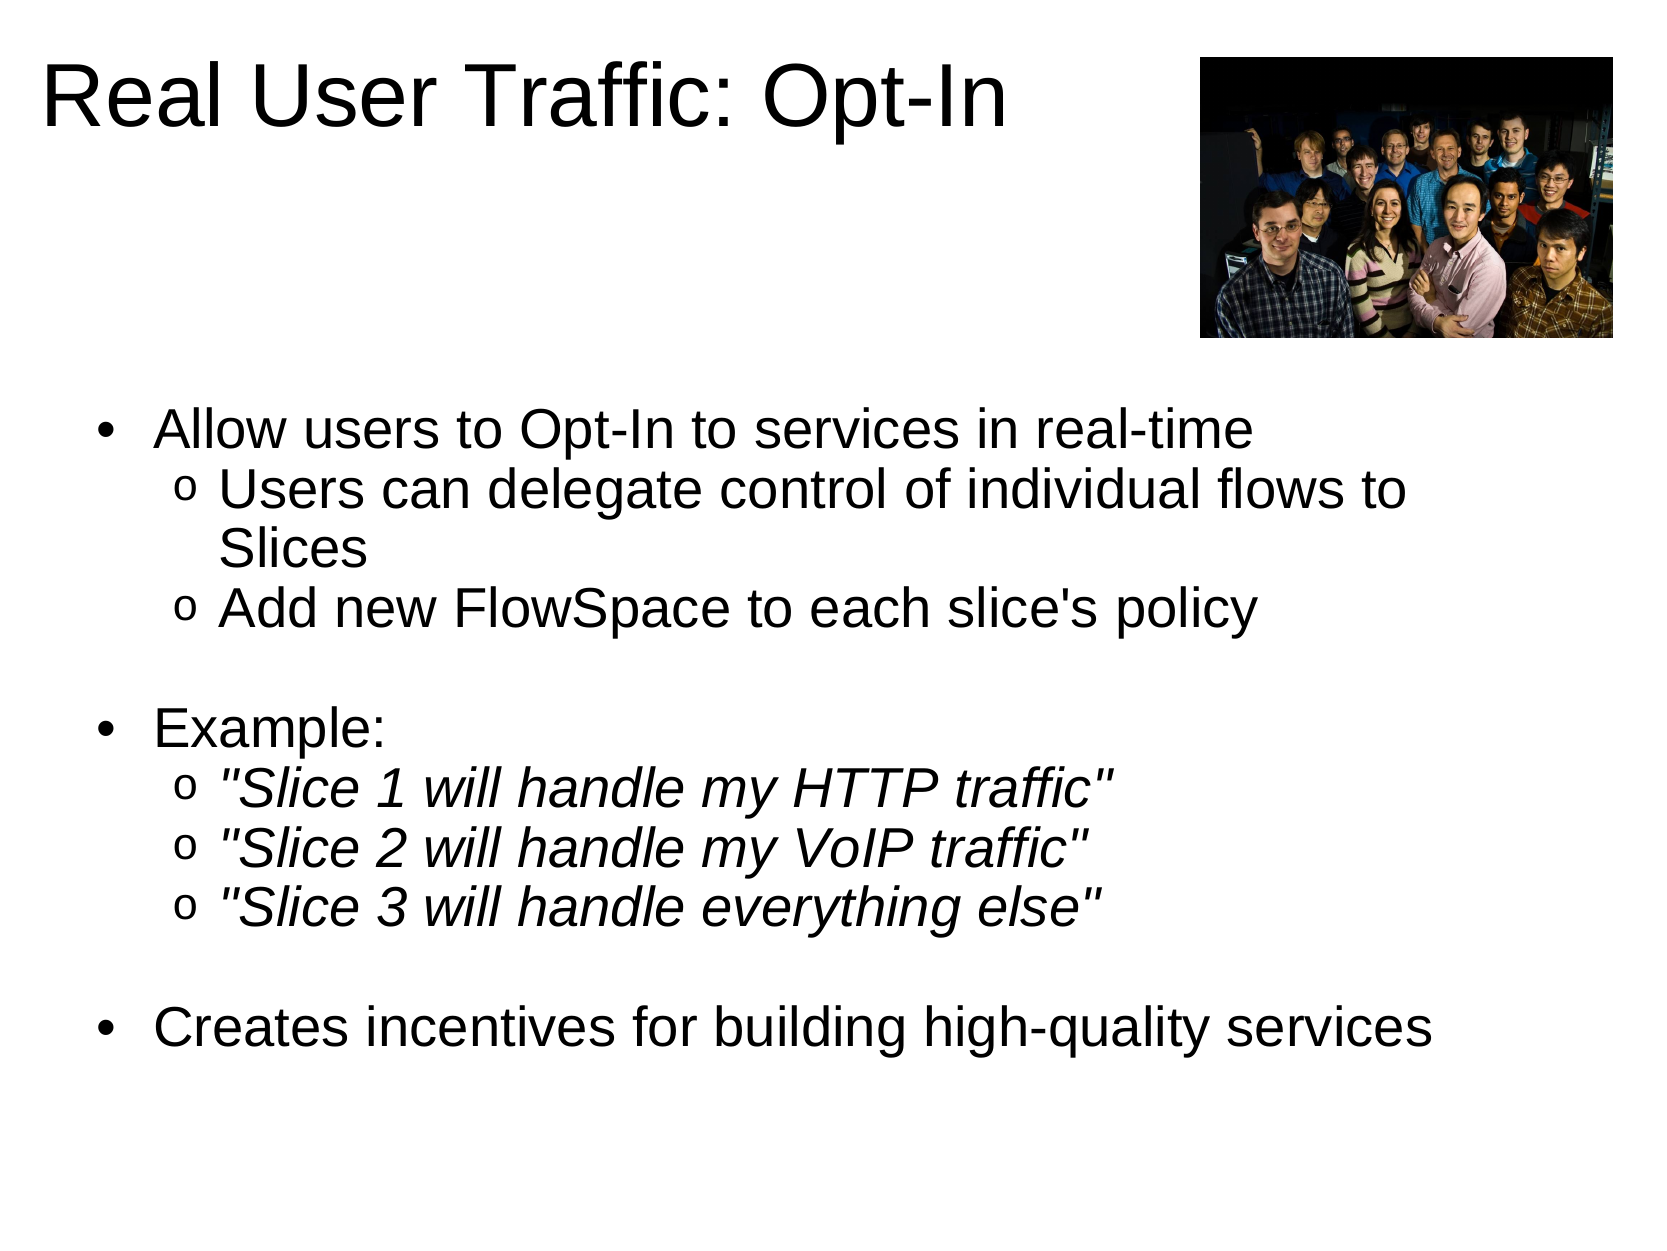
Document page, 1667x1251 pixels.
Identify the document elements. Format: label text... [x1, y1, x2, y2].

title Real User Traffic: Opt-In [40, 50, 1627, 201]
picture [1200, 57, 1613, 338]
list Allow users to Opt-In to services in real-time Users can delegate control of individual flows to Slices Add new FlowSpace to each slice's policy Example: "Slice 1 will handle my HTTP traffic" "Slice 2 will handle my VoIP traffic" "Slice 3 will handle everything else" Creates incentives for building high-quality services [78, 337, 1501, 1201]
